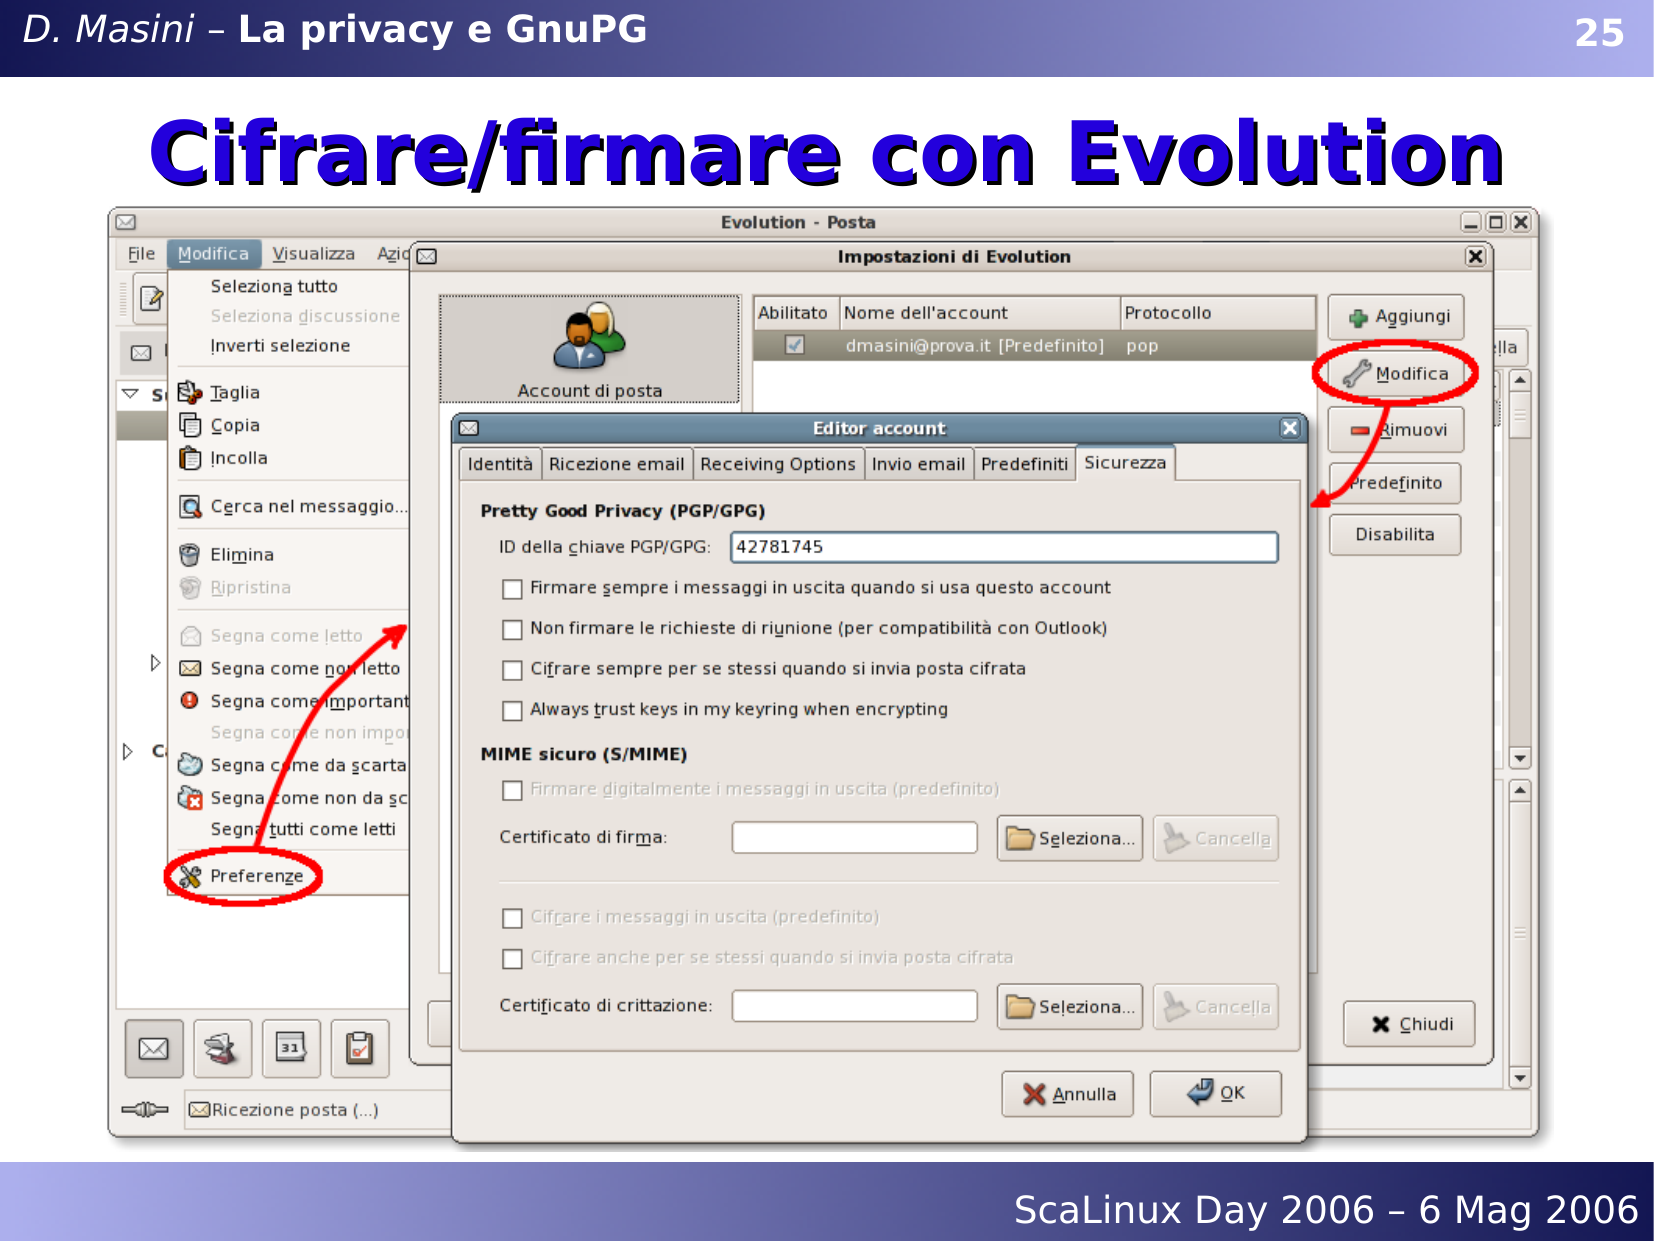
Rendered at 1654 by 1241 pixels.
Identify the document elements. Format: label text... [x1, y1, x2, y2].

text_box D. Masini – La privacy e GnuPG [7, 0, 650, 60]
picture [0, 0, 1654, 1241]
title Cifrare/firmare con Evolution [82, 49, 1571, 257]
text_box <numero> [1387, 4, 1638, 89]
text_box ScaLinux Day 2006 – 6 Mag 2006 [999, 1181, 1644, 1240]
